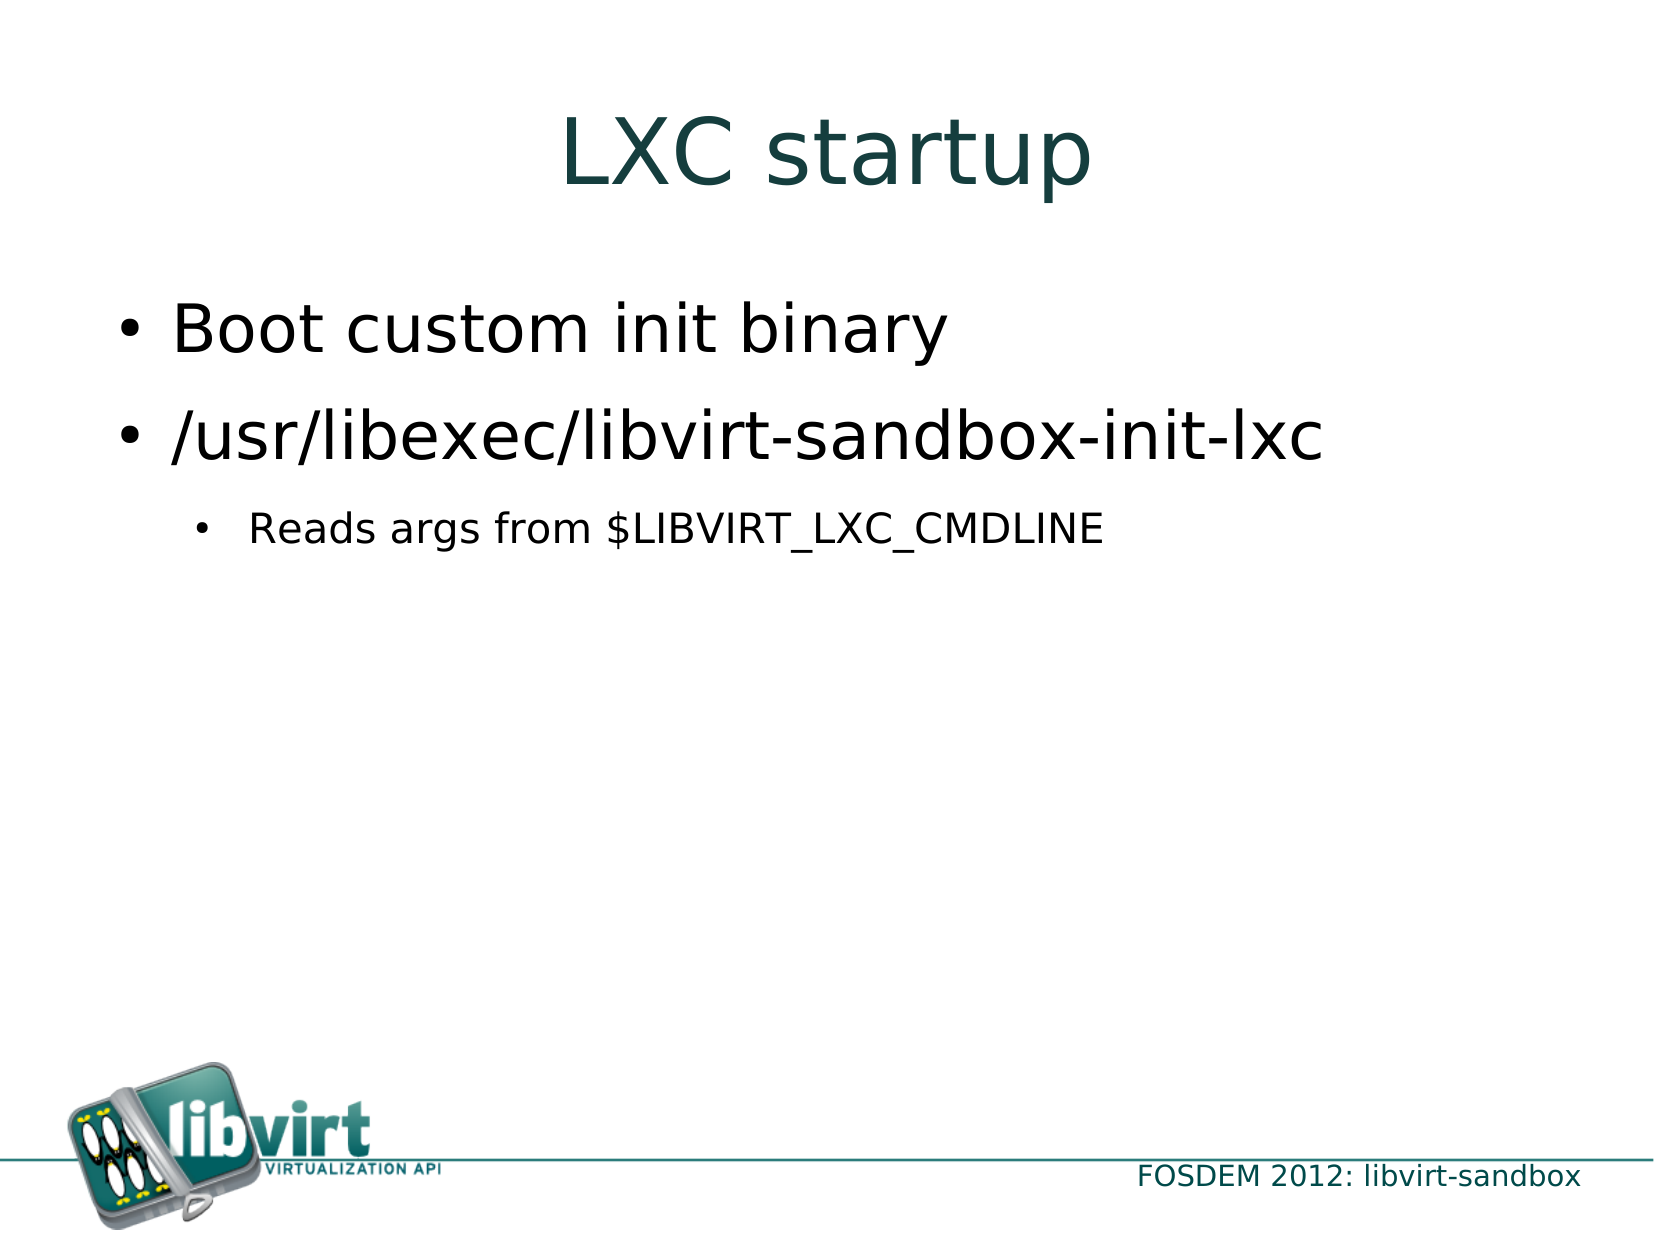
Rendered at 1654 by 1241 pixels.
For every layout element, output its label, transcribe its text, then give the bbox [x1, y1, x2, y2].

picture [0, 1062, 1654, 1230]
title LXC startup [82, 49, 1571, 257]
list Boot custom init binary /usr/libexec/libvirt-sandbox-init-lxc Reads args from $LIBVIRT_LXC_CMDLINE [82, 290, 1571, 1062]
text_box FOSDEM 2012: libvirt-sandbox [1122, 1151, 1654, 1211]
